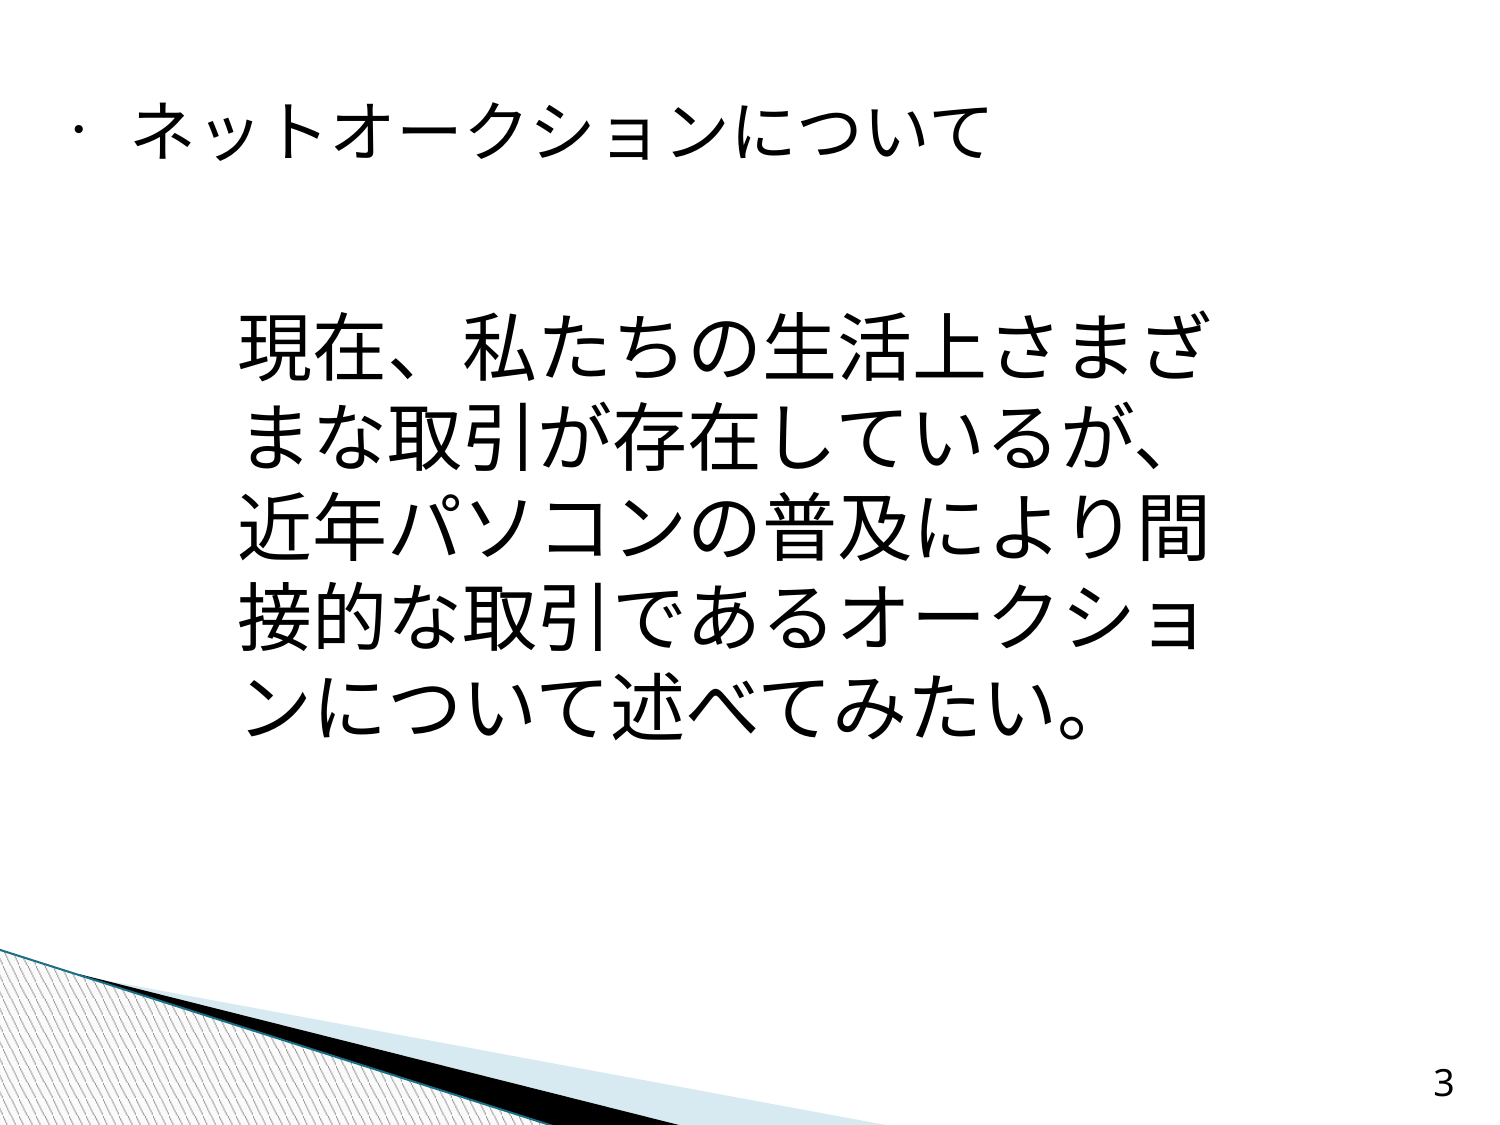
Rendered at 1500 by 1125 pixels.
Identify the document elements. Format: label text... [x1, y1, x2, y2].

picture [0, 952, 543, 1125]
text_box ネットオークションについて [58, 81, 1409, 324]
text_box 現在、私たちの生活上さまざまな取引が存在しているが、近年パソコンの普及により間接的な取引であるオークションについて述べてみたい。 [222, 292, 1254, 868]
